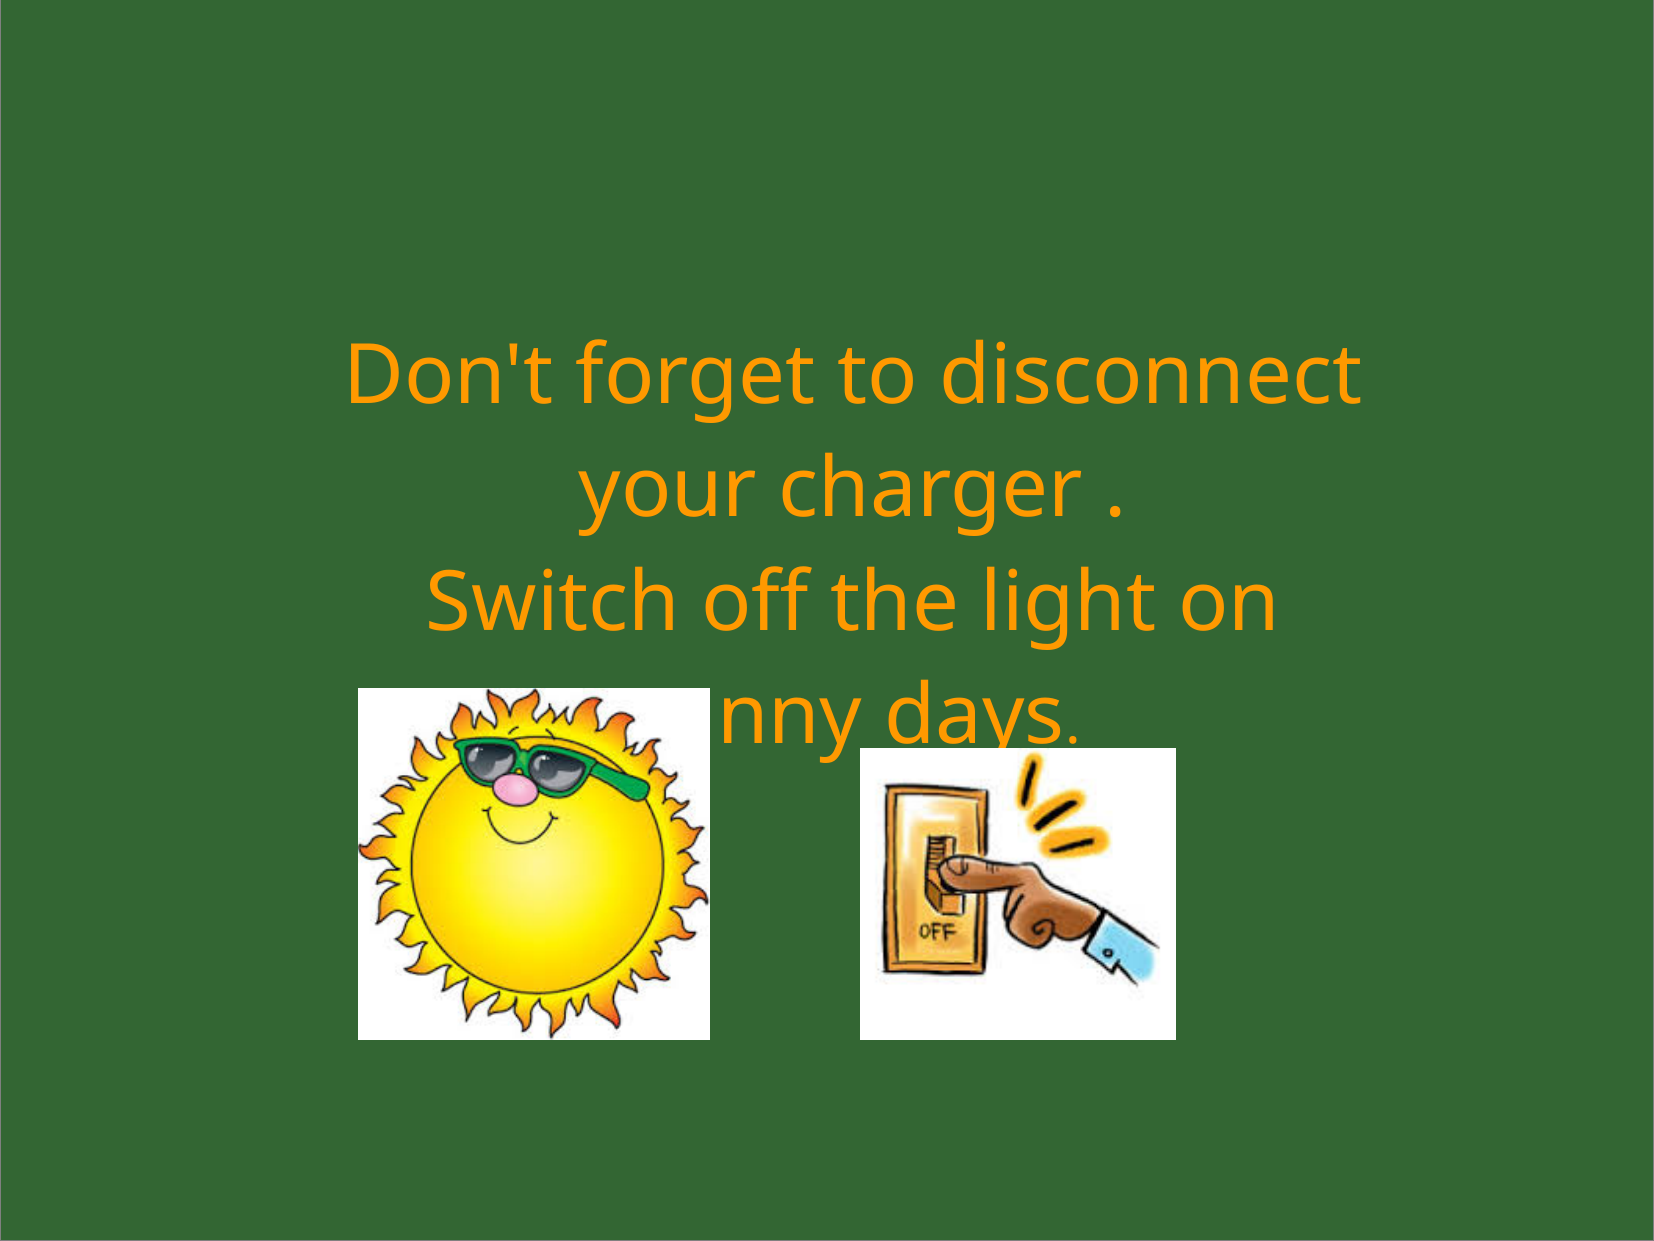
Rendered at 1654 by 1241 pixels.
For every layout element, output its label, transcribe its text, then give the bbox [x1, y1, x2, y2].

picture [358, 688, 710, 1040]
picture [860, 748, 1176, 1040]
text_box [0, 0, 1654, 1240]
text_box Don't forget to disconnect your charger . Switch off the light on sunny days. [316, 307, 1391, 733]
